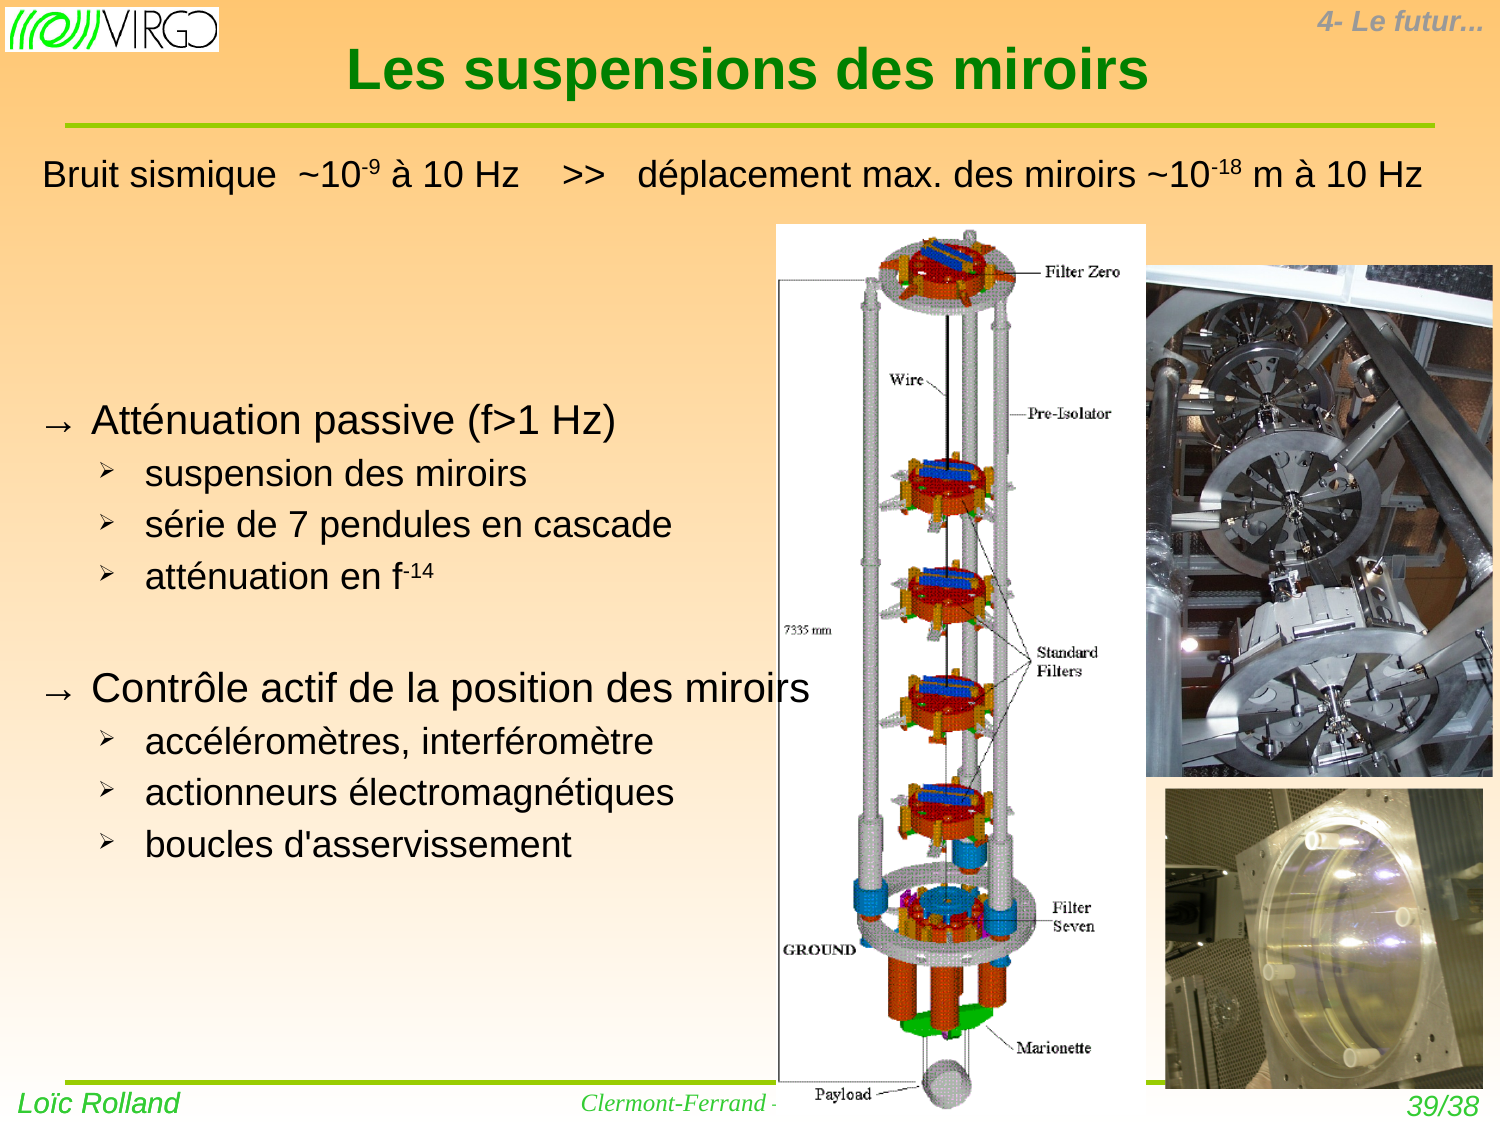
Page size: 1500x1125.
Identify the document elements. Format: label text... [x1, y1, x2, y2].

title Les suspensions des miroirs [73, 5, 1424, 133]
text_box Bruit sismique ~10-9 à 10 Hz >> déplacement max. des miroirs ~10-18 m à 10 Hz [6, 146, 1439, 205]
picture [776, 224, 1493, 777]
text_box 4- Le futur... [1048, 0, 1500, 46]
picture [5, 7, 73, 52]
picture [1165, 788, 1483, 1089]
list → Atténuation passive (f>1 Hz) suspension des miroirs série de 7 pendules en cascade atténuation en f-14 → Contrôle actif de la position des miroirs accéléromètres, interféromètre actionneurs électromagnétiques boucles d'asservissement [23, 332, 1374, 1075]
picture [776, 1075, 1146, 1115]
